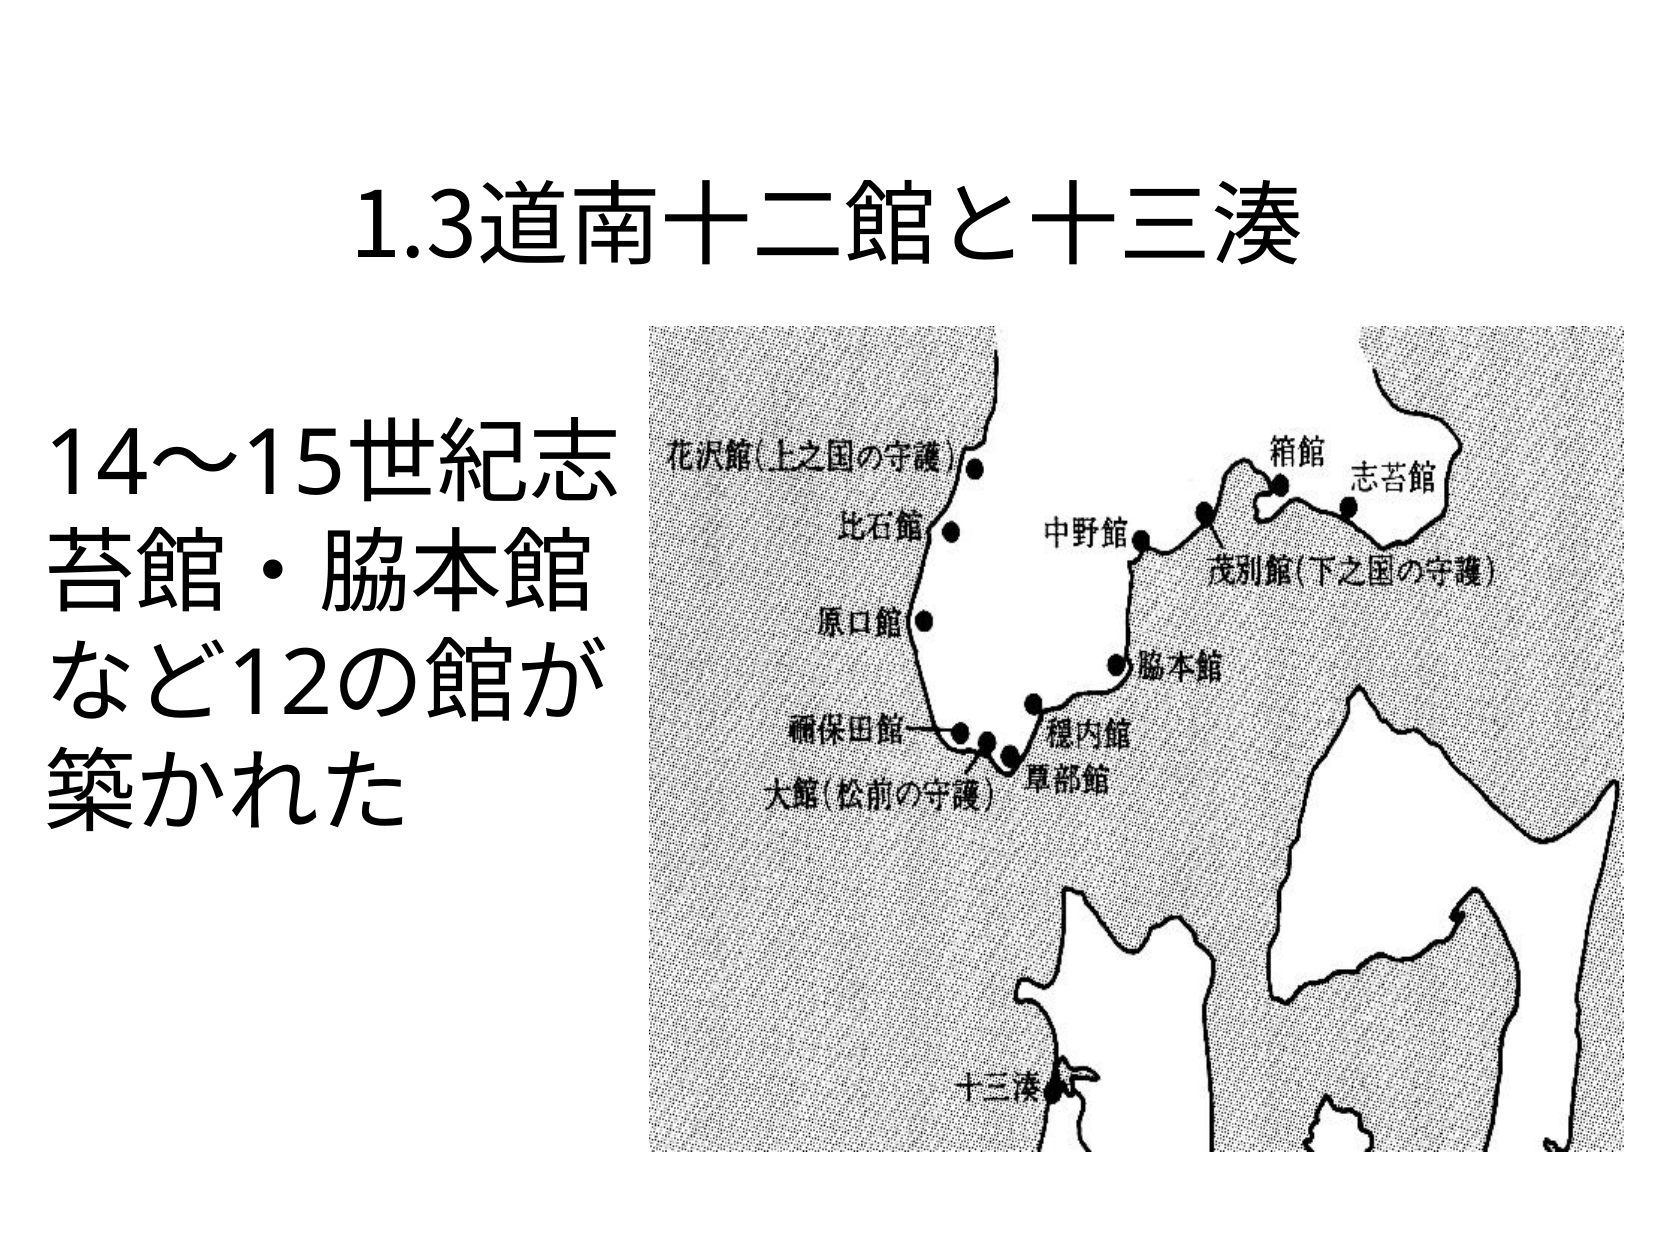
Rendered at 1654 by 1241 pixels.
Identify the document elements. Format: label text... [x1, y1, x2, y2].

title 1.3道南十二館と十三湊 [109, 117, 1545, 325]
text_box 14～15世紀志苔館・脇本館など12の館が築かれた [29, 395, 650, 850]
picture [649, 326, 1624, 1152]
